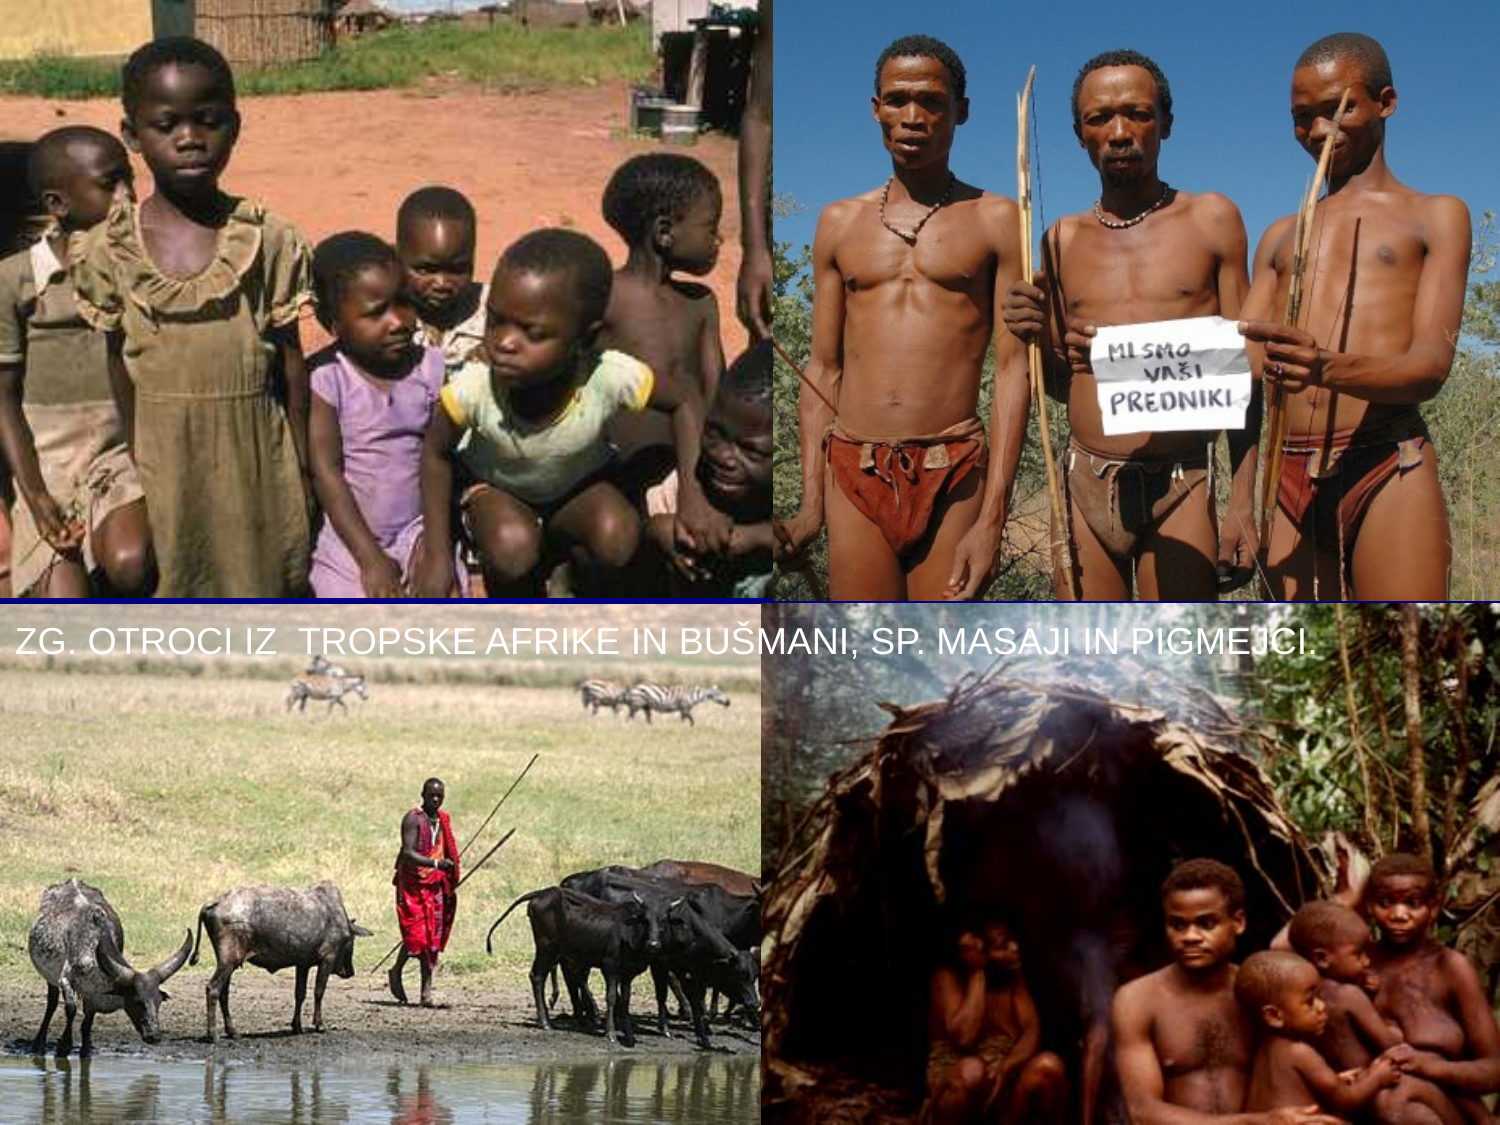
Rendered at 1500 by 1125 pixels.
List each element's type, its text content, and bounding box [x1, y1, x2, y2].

text_box ZG. OTROCI IZ TROPSKE AFRIKE IN BUŠMANI, SP. MASAJI IN PIGMEJCI. [0, 609, 1447, 670]
picture [0, 0, 1500, 601]
picture [0, 603, 1500, 1125]
